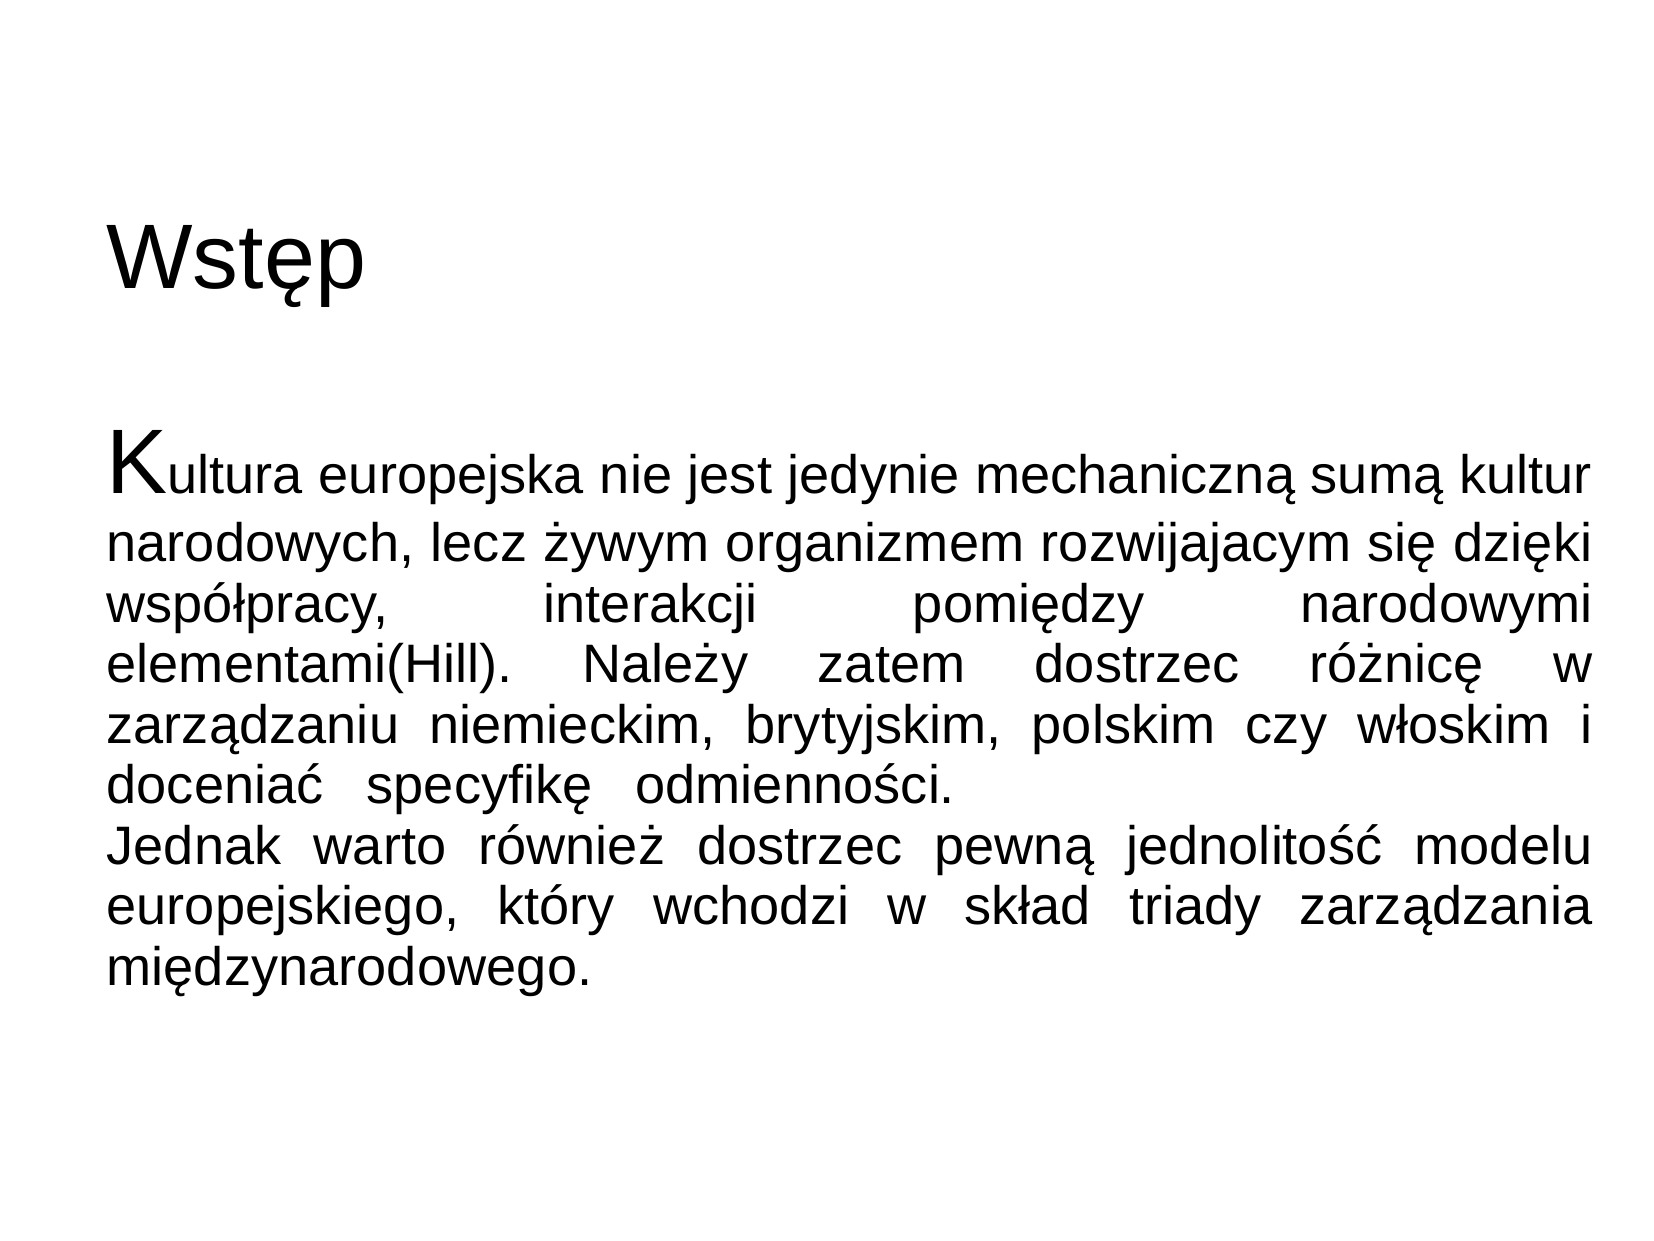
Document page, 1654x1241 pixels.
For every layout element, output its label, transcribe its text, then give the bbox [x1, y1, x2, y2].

title Wstęp Kultura europejska nie jest jedynie mechaniczną sumą kultur narodowych, lecz żywym organizmem rozwijajacym się dzięki współpracy, interakcji pomiędzy narodowymi elementami(Hill). Należy zatem dostrzec różnicę w zarządzaniu niemieckim, brytyjskim, polskim czy włoskim i doceniać specyfikę odmienności. Jednak warto również dostrzec pewną jednolitość modelu europejskiego, który wchodzi w skład triady zarządzania międzynarodowego. [106, 205, 1595, 997]
